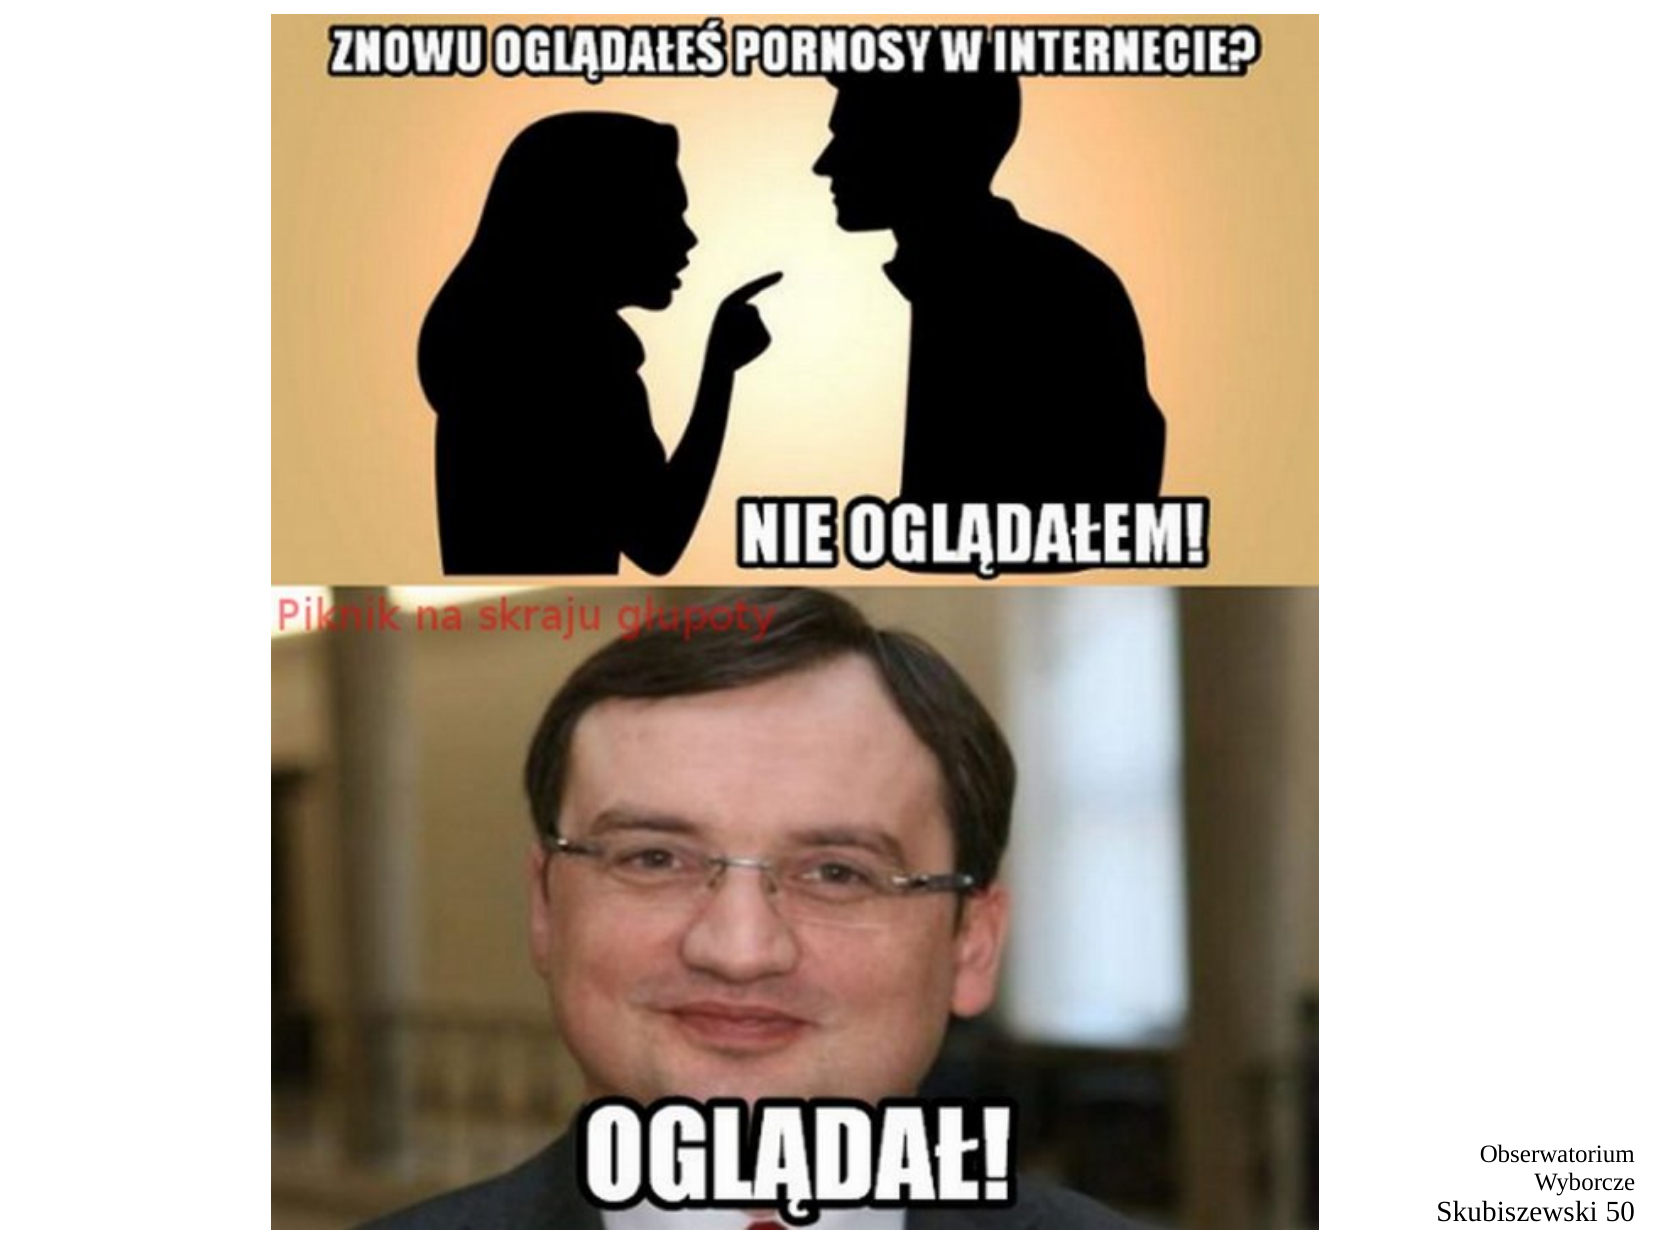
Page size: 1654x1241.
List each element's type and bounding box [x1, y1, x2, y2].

picture [271, 14, 1319, 1231]
